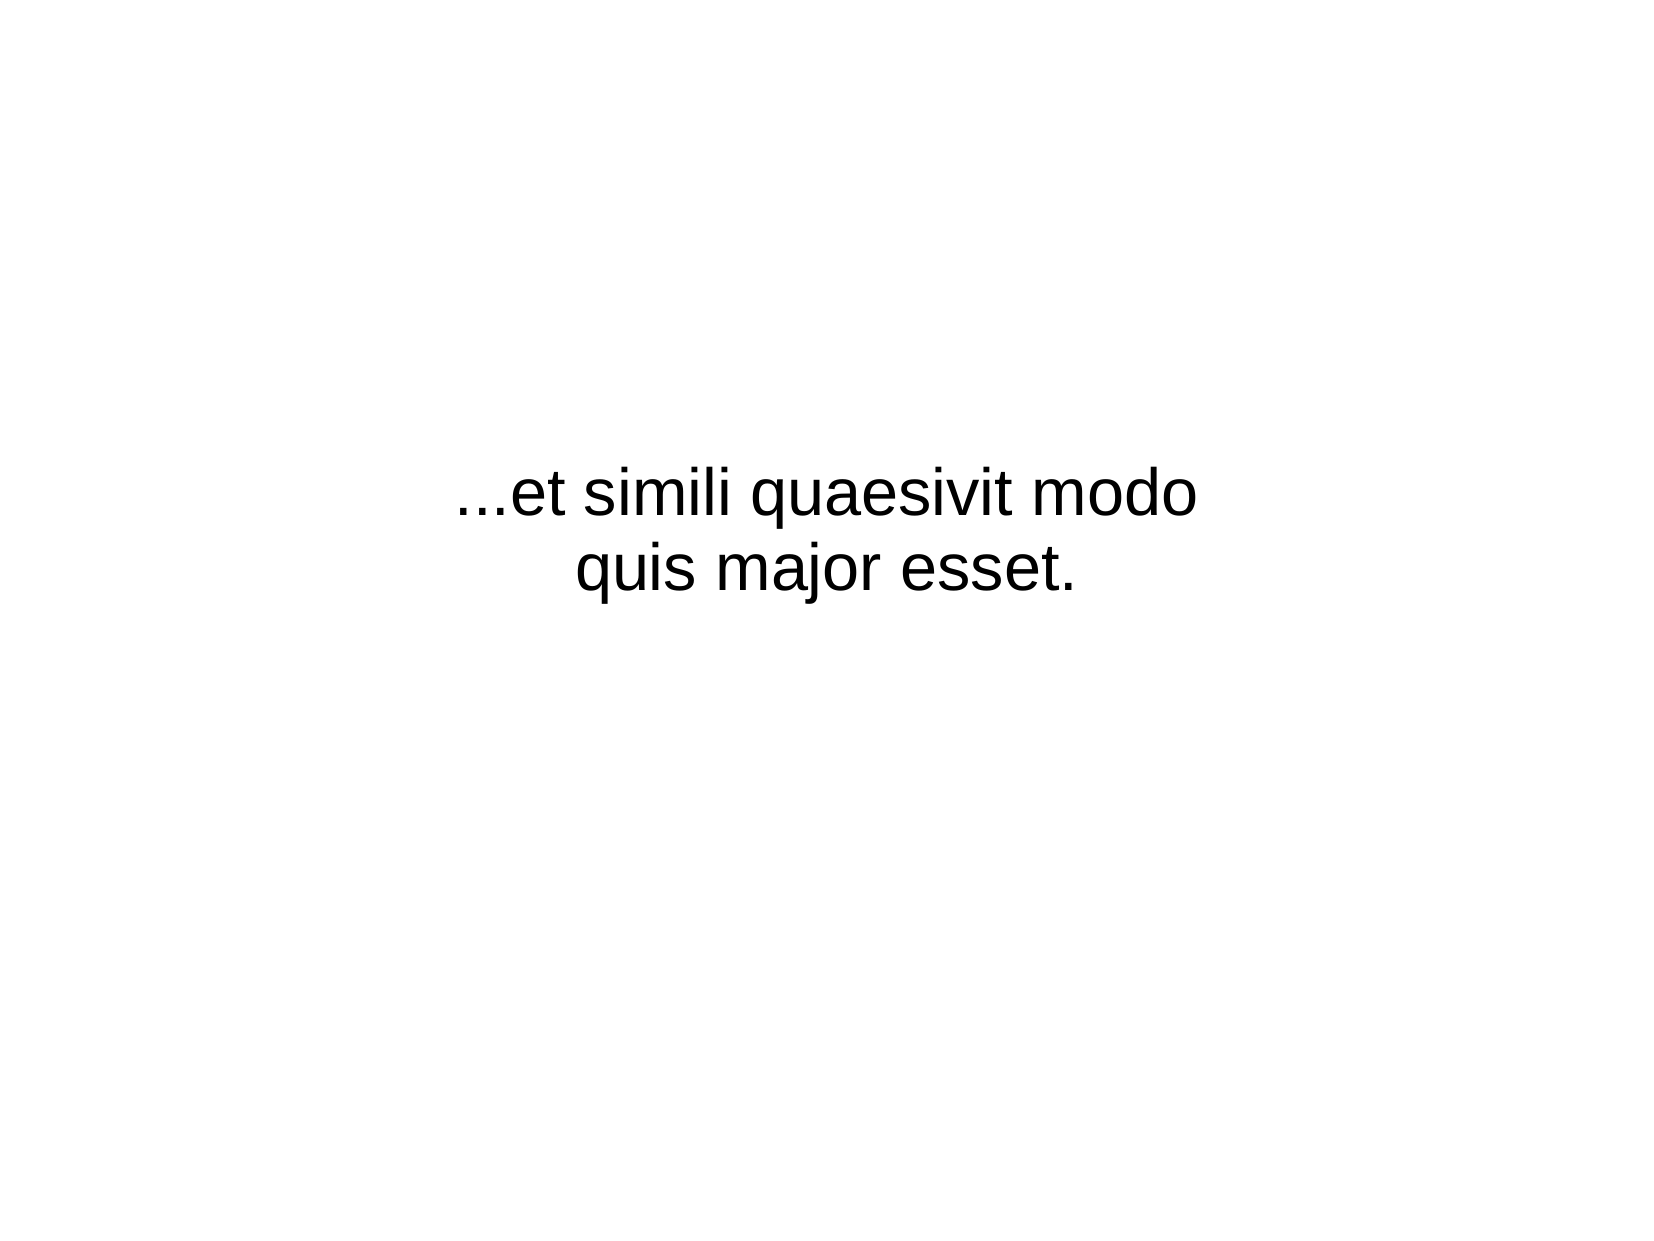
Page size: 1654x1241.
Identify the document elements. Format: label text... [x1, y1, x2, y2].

subtitle ...et simili quaesivit modo quis major esset. [82, 49, 1571, 1010]
